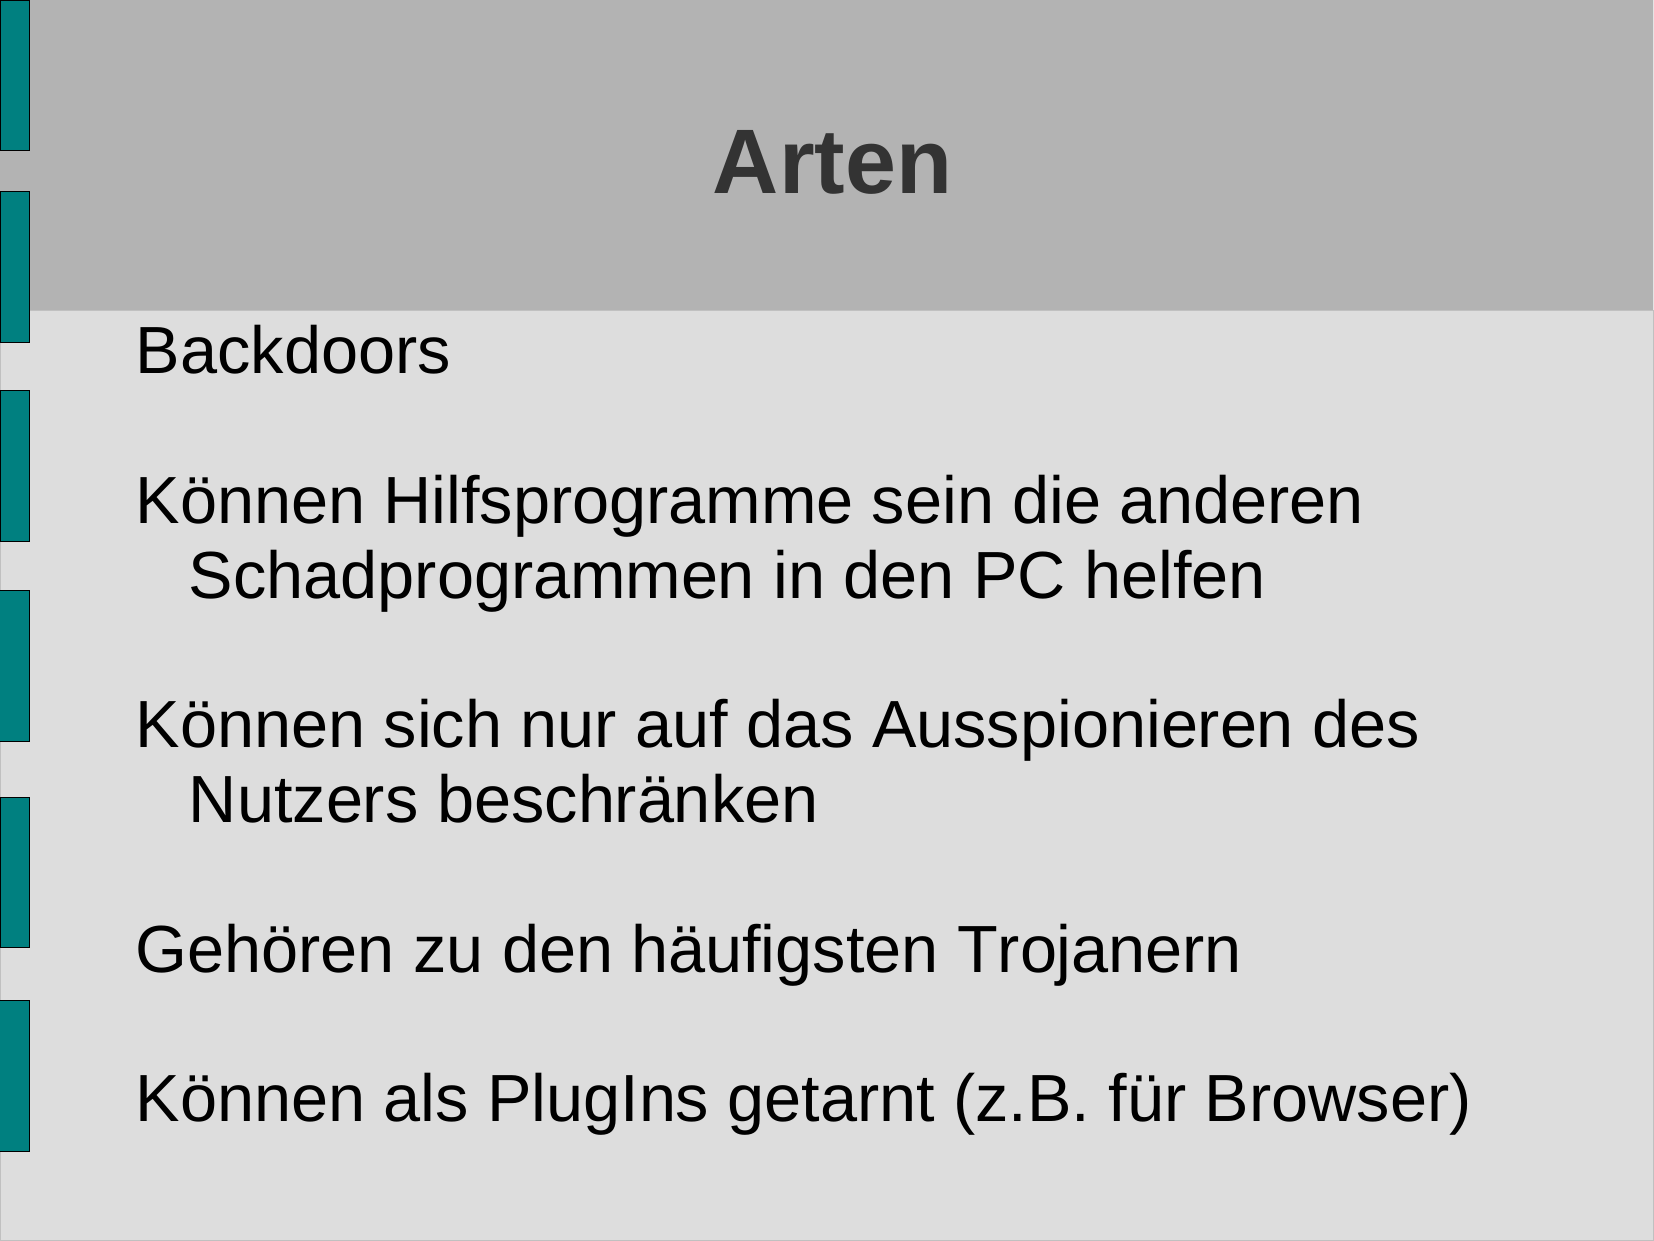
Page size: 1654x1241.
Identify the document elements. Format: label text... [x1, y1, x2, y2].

title Arten [88, 58, 1577, 266]
list Backdoors Können Hilfsprogramme sein die anderen Schadprogrammen in den PC helfen Können sich nur auf das Ausspionieren des Nutzers beschränken Gehören zu den häufigsten Trojanern Können als PlugIns getarnt (z.B. für Browser) [118, 238, 1547, 1136]
